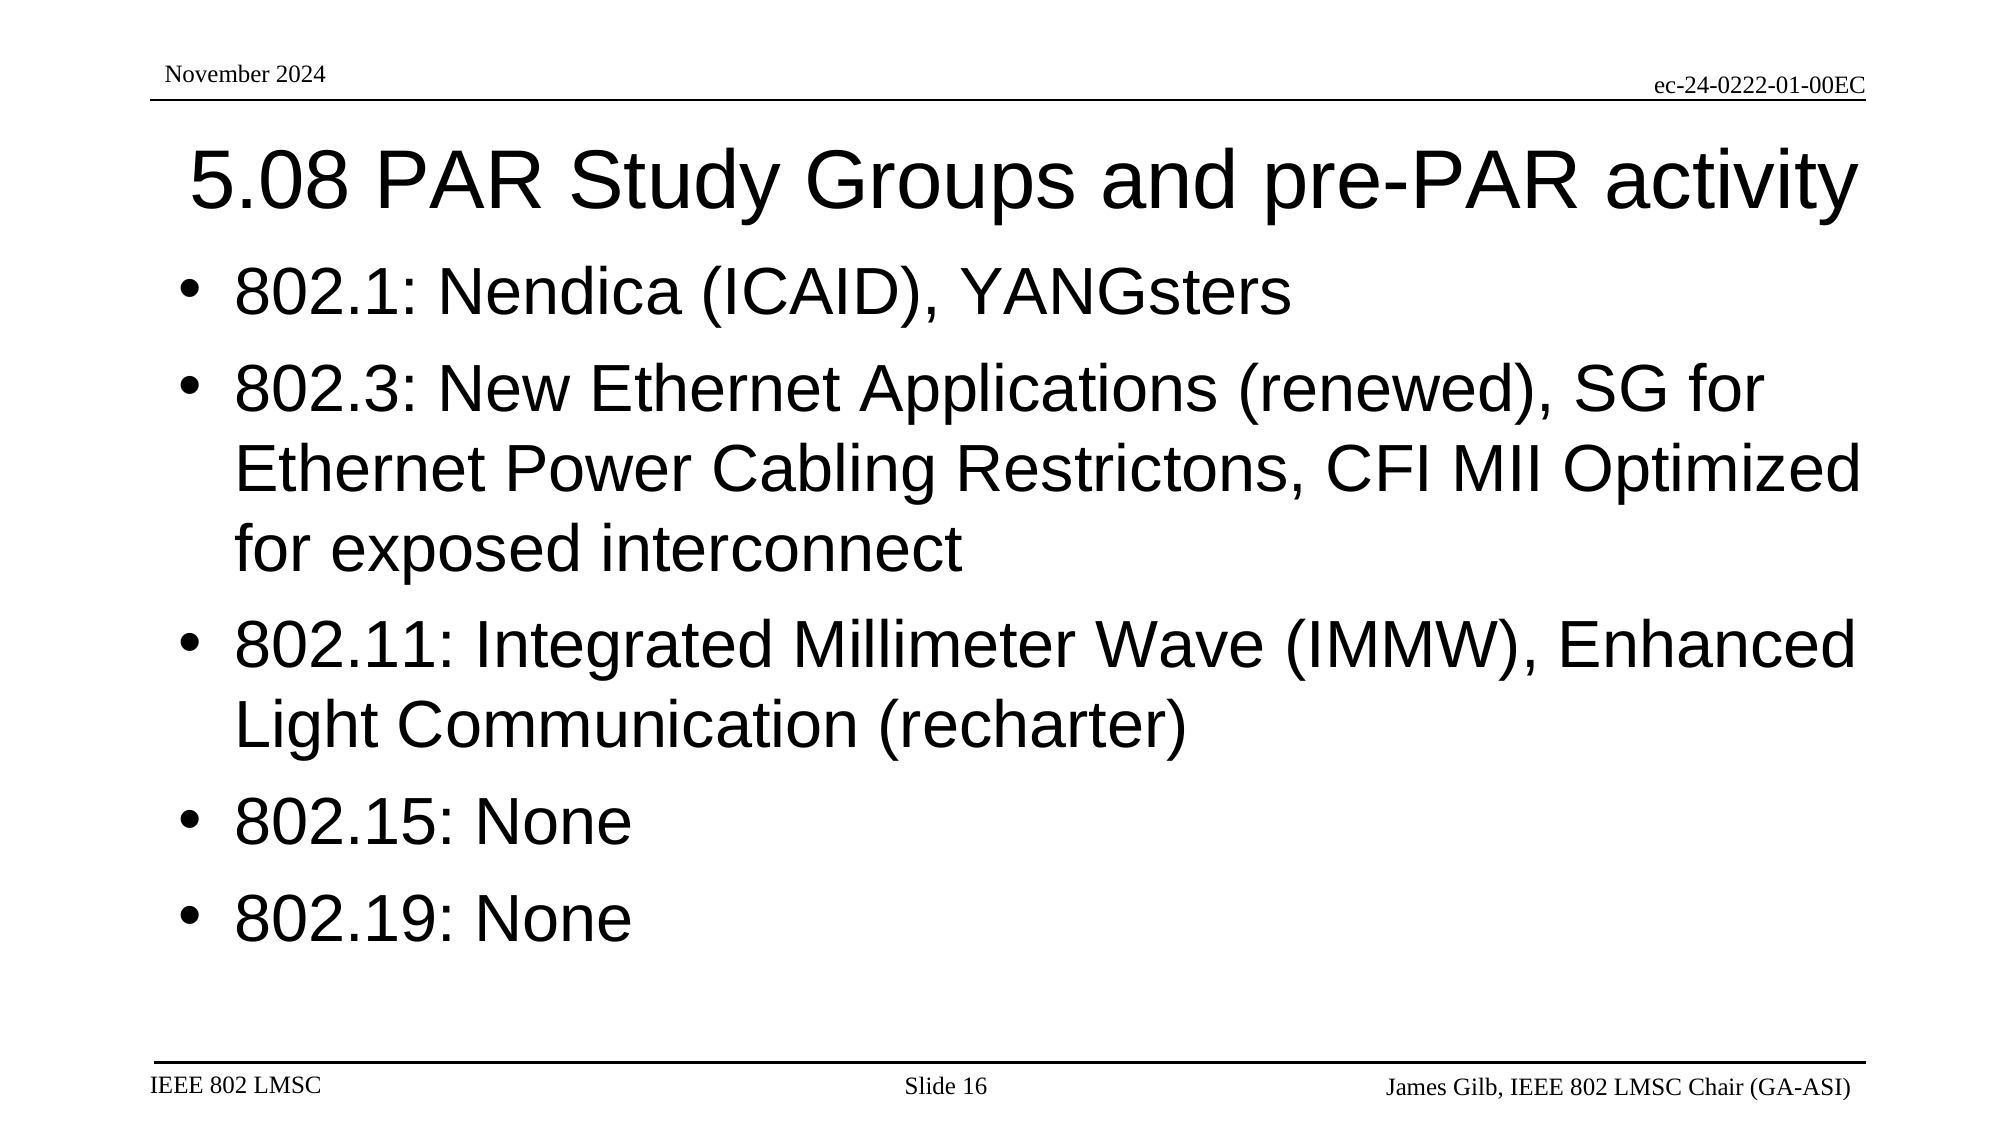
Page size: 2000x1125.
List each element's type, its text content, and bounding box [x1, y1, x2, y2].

list 802.1: Nendica (ICAID), YANGsters 802.3: New Ethernet Applications (renewed), SG for Ethernet Power Cabling Restrictons, CFI MII Optimized for exposed interconnect 802.11: Integrated Millimeter Wave (IMMW), Enhanced Light Communication (recharter) 802.15: None 802.19: None [162, 239, 1913, 1051]
title 5.08 PAR Study Groups and pre-PAR activity [149, 112, 1900, 238]
